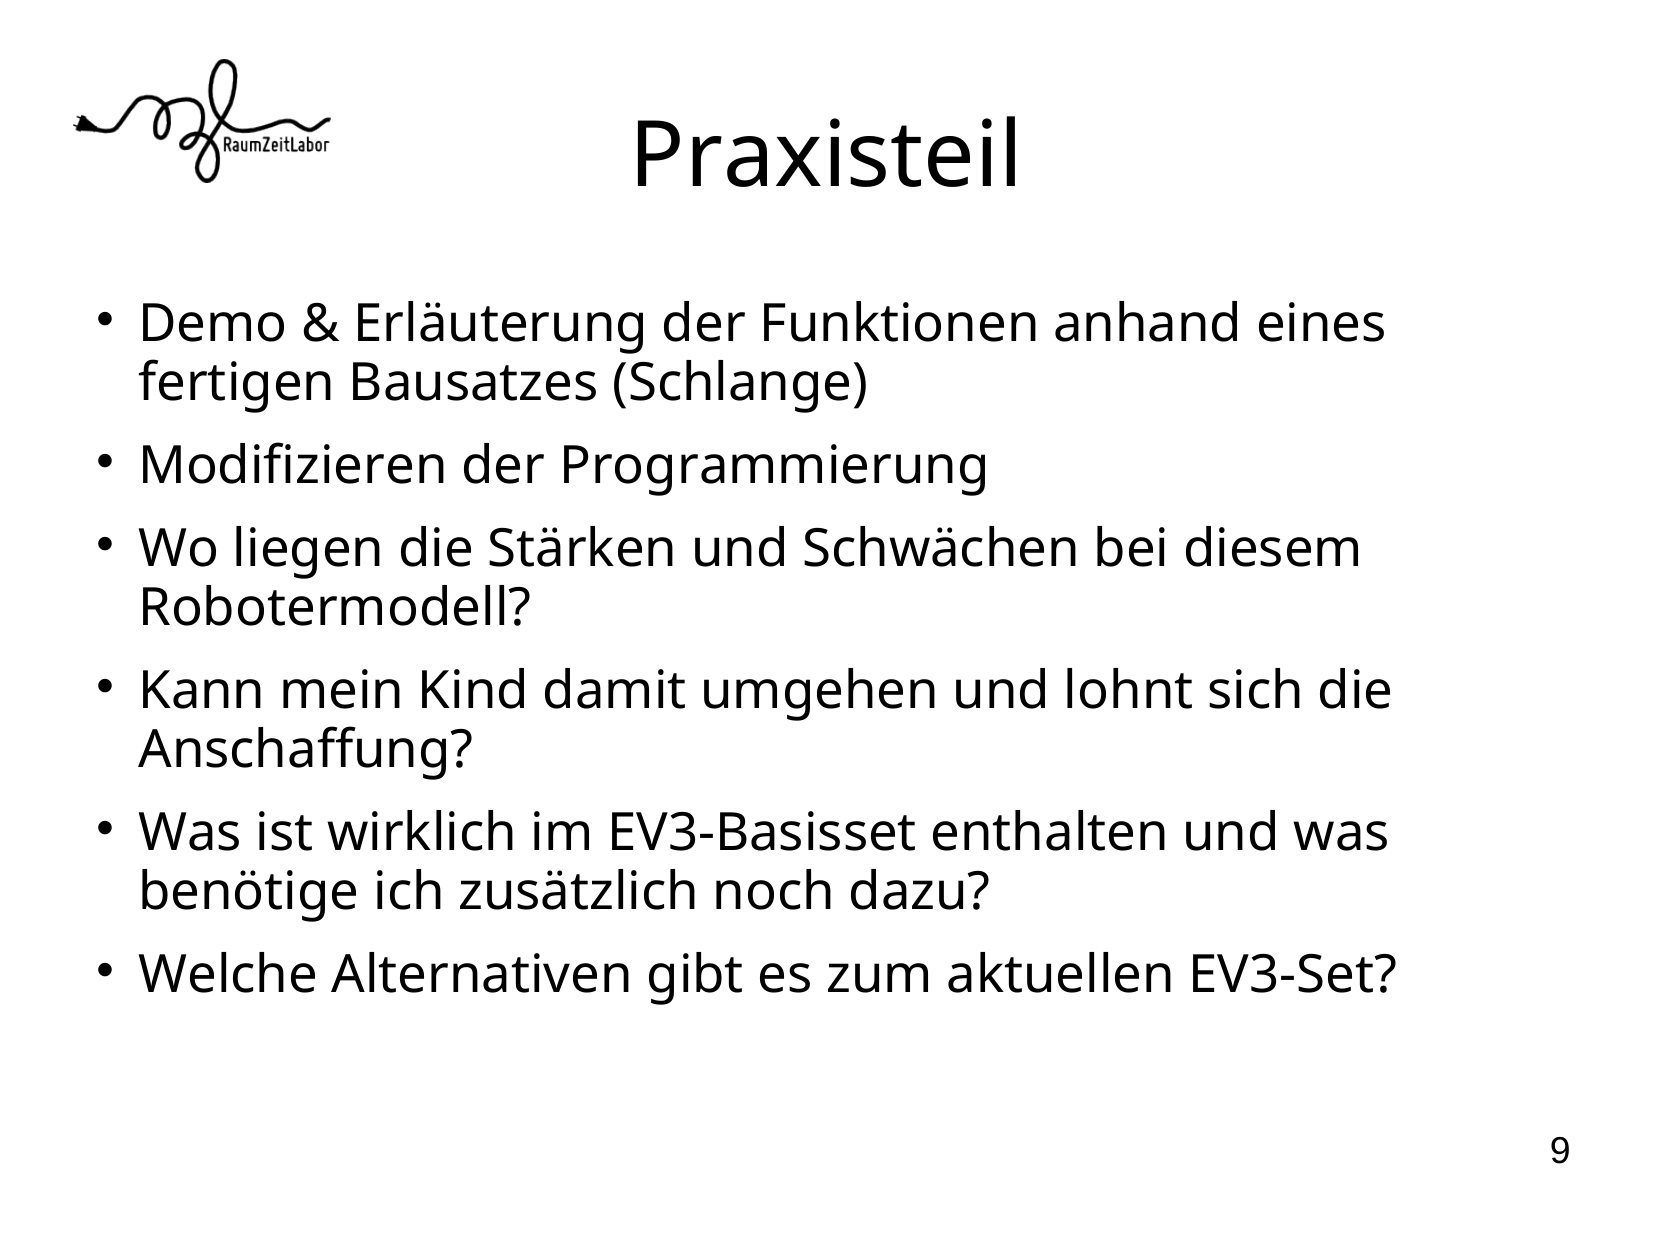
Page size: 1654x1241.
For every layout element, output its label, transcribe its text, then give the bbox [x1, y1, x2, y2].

list Demo & Erläuterung der Funktionen anhand eines fertigen Bausatzes (Schlange) Modifizieren der Programmierung Wo liegen die Stärken und Schwächen bei diesem Robotermodell? Kann mein Kind damit umgehen und lohnt sich die Anschaffung? Was ist wirklich im EV3-Basisset enthalten und was benötige ich zusätzlich noch dazu? Welche Alternativen gibt es zum aktuellen EV3-Set? [82, 290, 1571, 1010]
picture [73, 59, 331, 183]
title Praxisteil [82, 49, 1571, 257]
